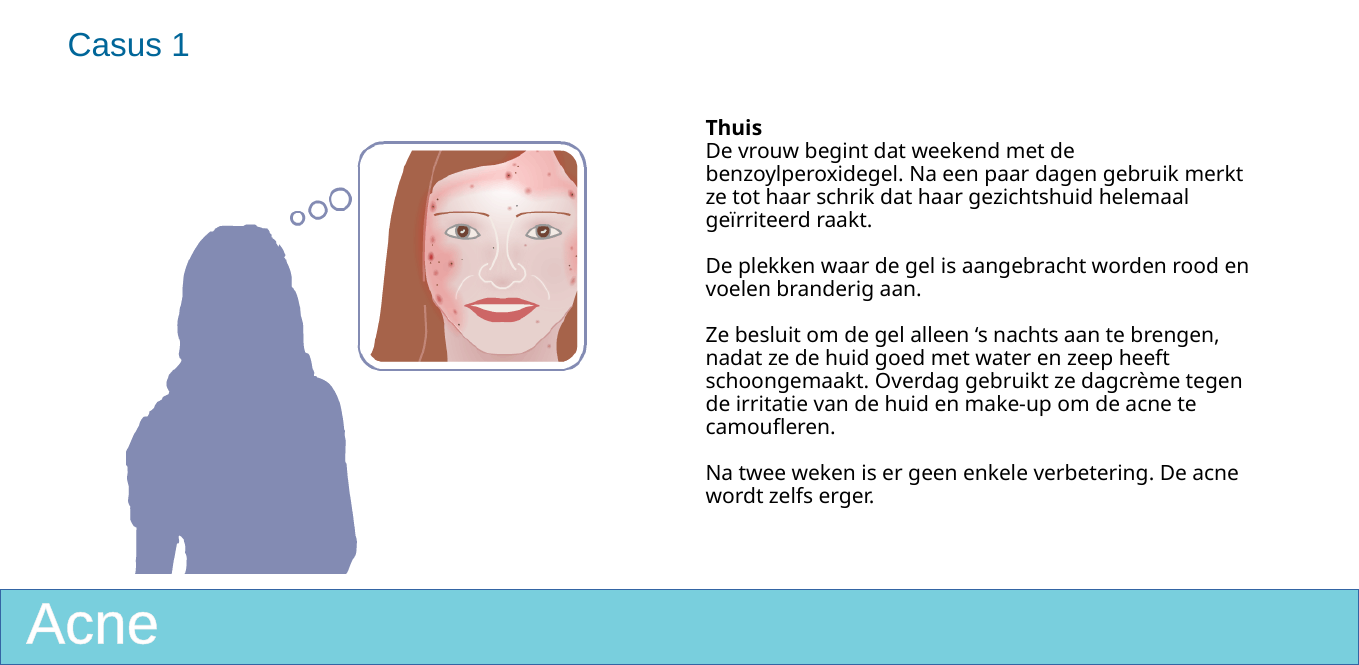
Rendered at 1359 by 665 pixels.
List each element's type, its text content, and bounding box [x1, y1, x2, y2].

picture [66, 118, 609, 574]
title Acne [26, 590, 448, 665]
text_box Thuis De vrouw begint dat weekend met de benzoylperoxidegel. Na een paar dagen gebruik merkt ze tot haar schrik dat haar gezichtshuid helemaal geïrriteerd raakt. De plekken waar de gel is aangebracht worden rood en voelen branderig aan. Ze besluit om de gel alleen ‘s nachts aan te brengen, nadat ze de huid goed met water en zeep heeft schoongemaakt. Overdag gebruikt ze dagcrème tegen de irritatie van de huid en make-up om de acne te camoufleren. Na twee weken is er geen enkele verbetering. De acne wordt zelfs erger. [690, 109, 1269, 589]
text_box [0, 589, 1359, 665]
title Casus 1 [67, 26, 1291, 100]
